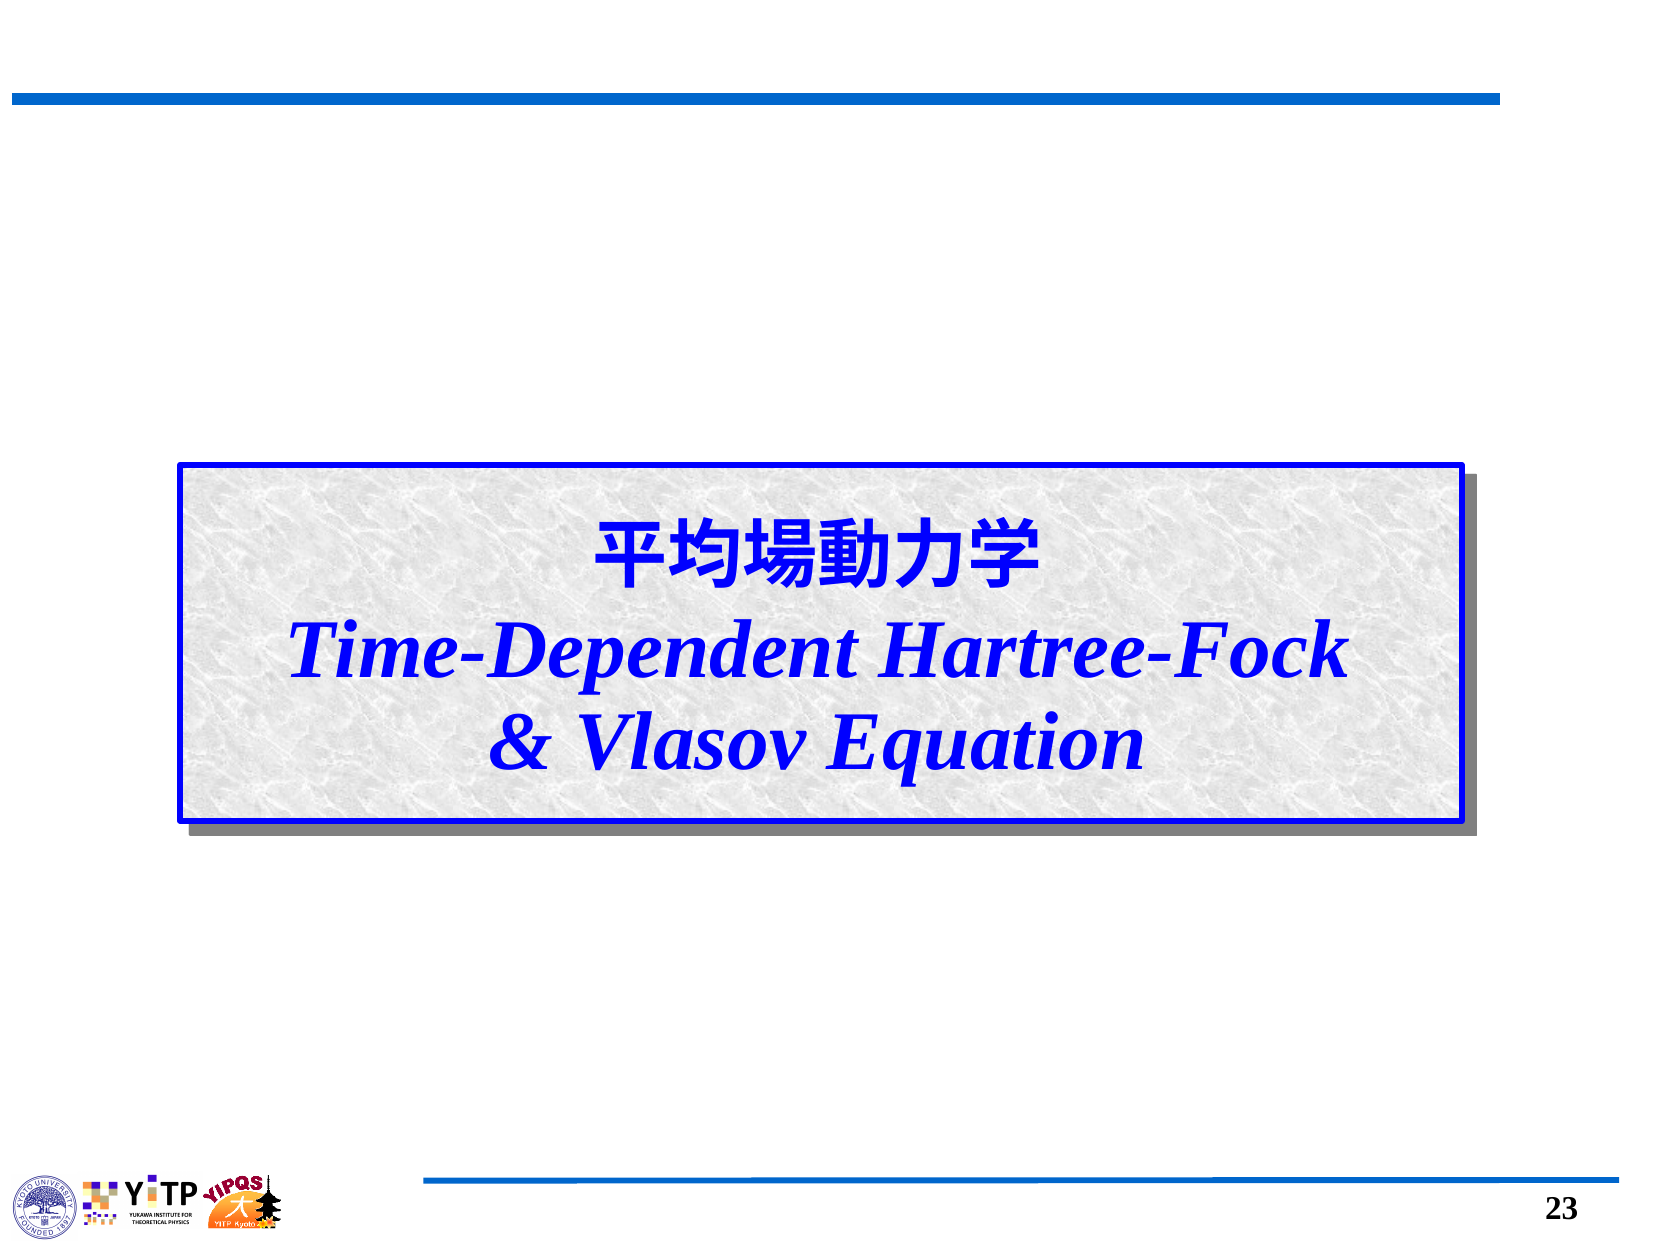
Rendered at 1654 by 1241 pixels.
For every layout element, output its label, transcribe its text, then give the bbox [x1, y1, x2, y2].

picture [11, 1170, 281, 1241]
text_box 平均場動力学 Time-Dependent Hartree-Fock & Vlasov Equation [180, 464, 1462, 821]
